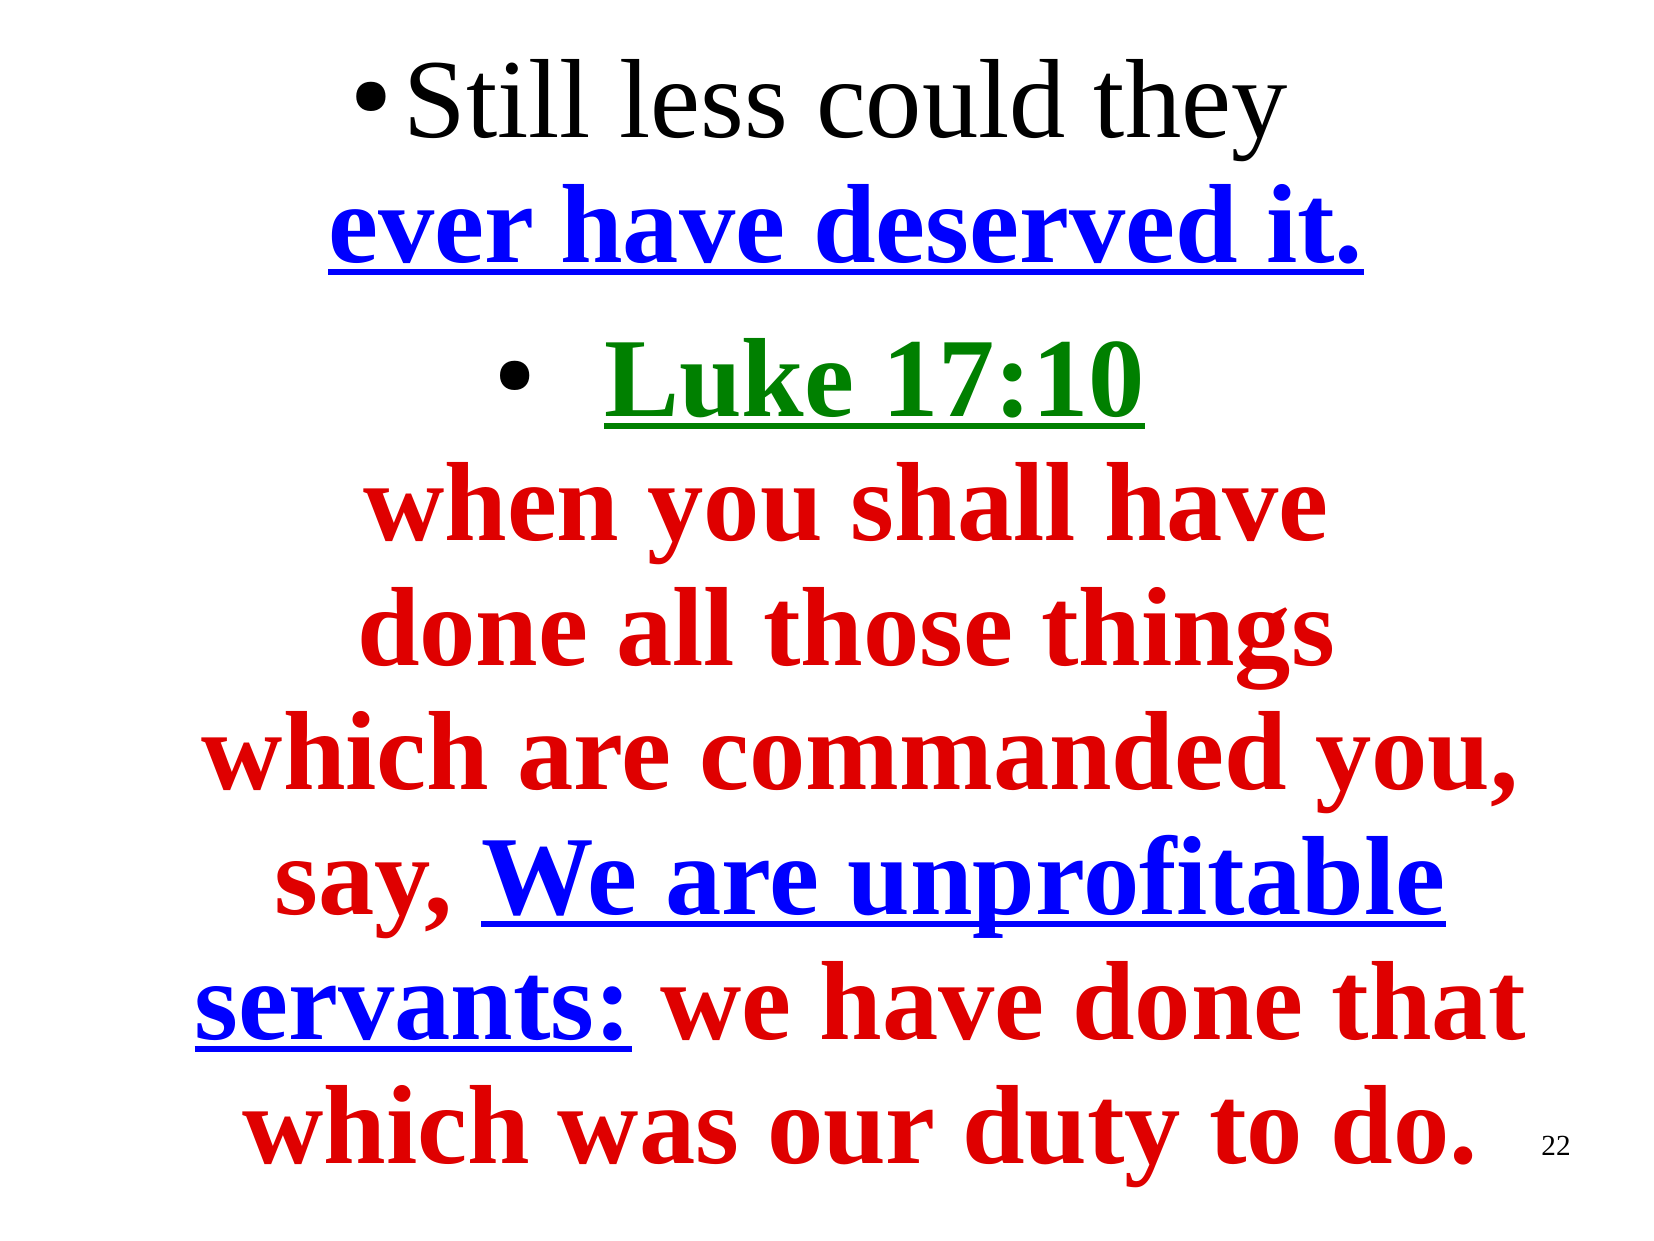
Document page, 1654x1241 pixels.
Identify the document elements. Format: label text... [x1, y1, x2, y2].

list Still less could they ever have deserved it. Luke 17:10 when you shall have done all those things which are commanded you, say, We are unprofitable servants: we have done that which was our duty to do. [37, 37, 1613, 1201]
